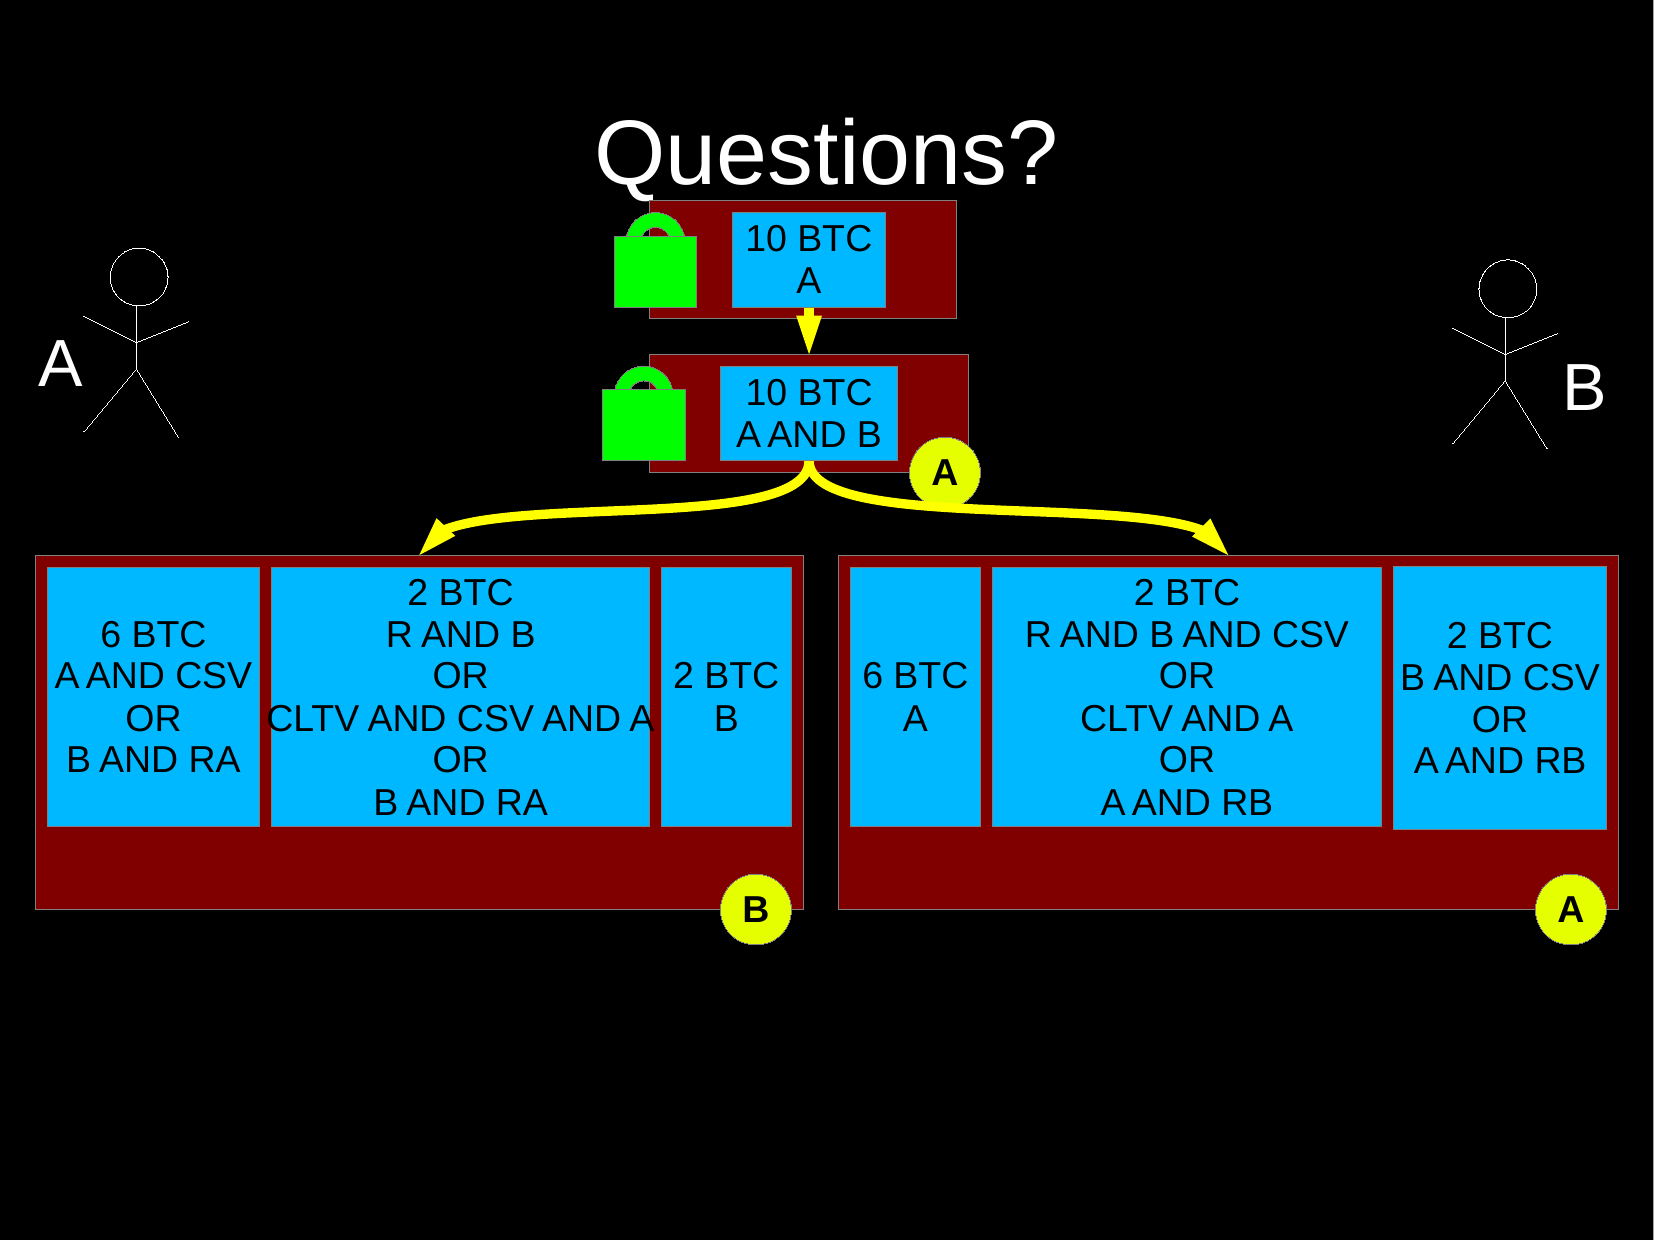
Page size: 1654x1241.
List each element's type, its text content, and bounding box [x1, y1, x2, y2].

text_box 10 BTC A [732, 212, 886, 308]
text_box 2 BTC B AND CSV OR A AND RB [1393, 566, 1607, 830]
text_box A [909, 437, 981, 503]
text_box [614, 200, 957, 319]
text_box 6 BTC A [850, 567, 981, 827]
text_box 10 BTC A AND B [720, 366, 898, 461]
text_box 2 BTC R AND B AND CSV OR CLTV AND A OR A AND RB [992, 567, 1382, 827]
text_box [838, 555, 1619, 910]
text_box B [720, 874, 792, 945]
text_box B [1547, 342, 1622, 432]
text_box A [1535, 874, 1607, 945]
text_box [35, 555, 804, 910]
title Questions? [82, 49, 1571, 257]
text_box 2 BTC B [661, 567, 792, 827]
text_box A [23, 318, 98, 409]
text_box 6 BTC A AND CSV OR B AND RA [47, 567, 260, 827]
text_box [602, 354, 969, 473]
text_box 2 BTC R AND B OR CLTV AND CSV AND A OR B AND RA [271, 567, 650, 827]
